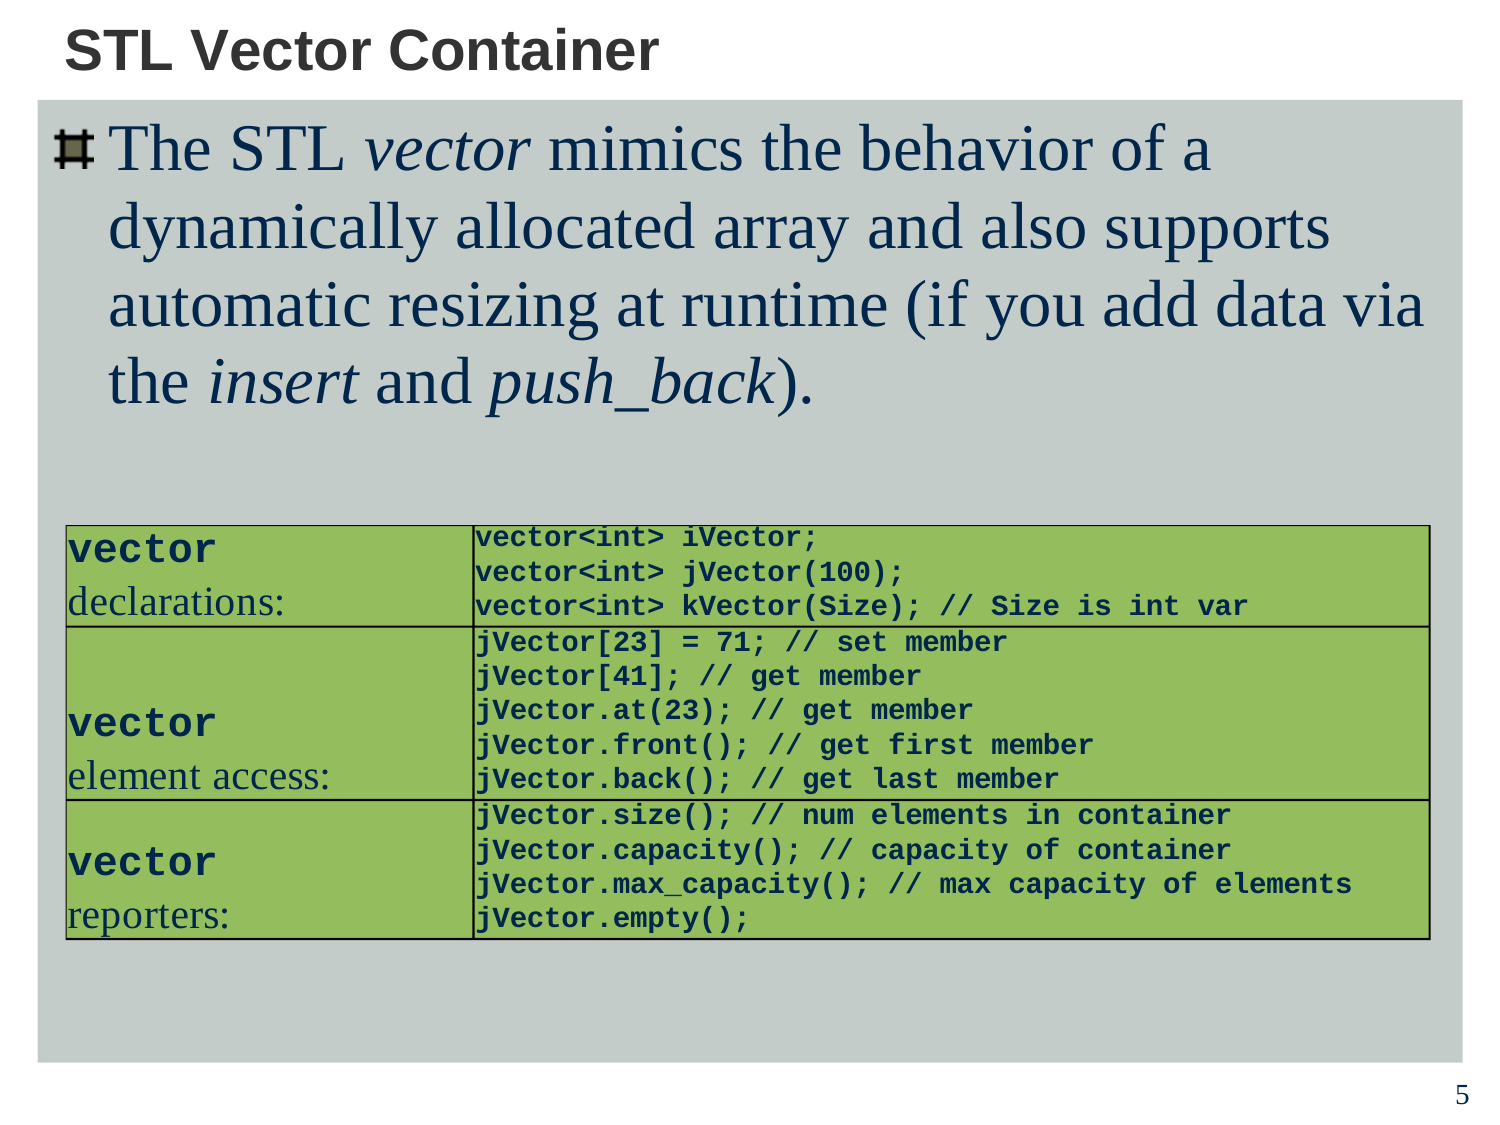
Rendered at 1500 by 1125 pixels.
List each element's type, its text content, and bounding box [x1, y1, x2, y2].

chart [65, 525, 1433, 942]
title STL Vector Container [50, 0, 1450, 91]
list The STL vector mimics the behavior of a dynamically allocated array and also supports automatic resizing at runtime (if you add data via the insert and push_back). [37, 99, 1463, 1063]
